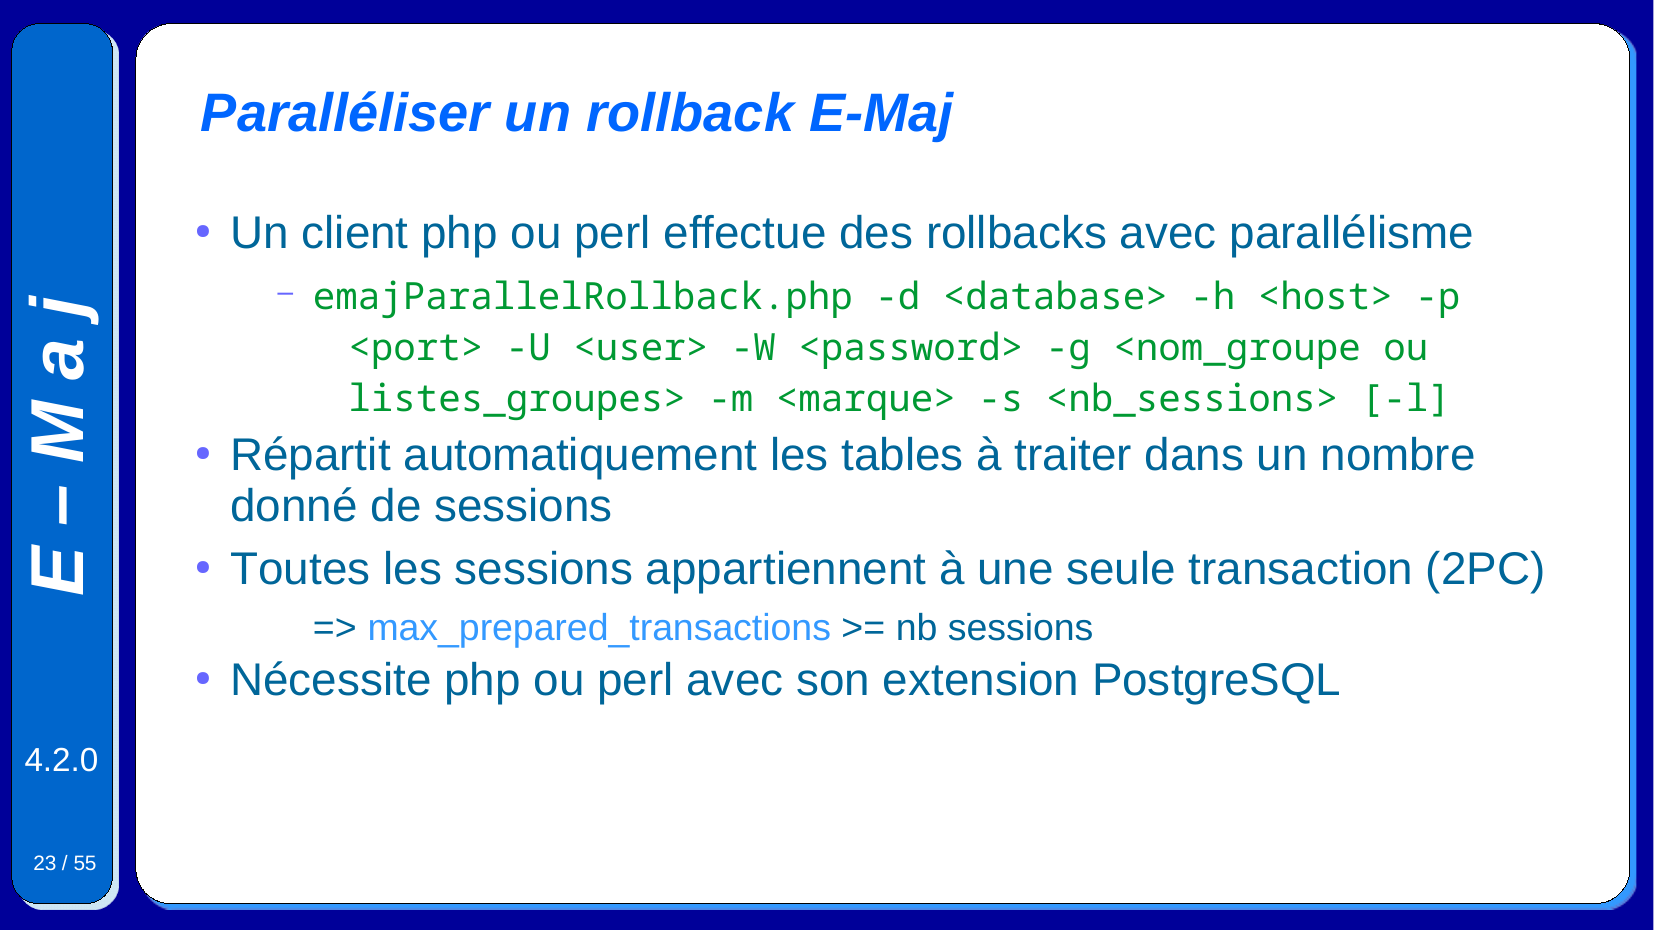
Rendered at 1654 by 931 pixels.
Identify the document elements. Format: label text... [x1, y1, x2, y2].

title Paralléliser un rollback E-Maj [200, 34, 1575, 191]
list Un client php ou perl effectue des rollbacks avec parallélisme emajParallelRollback.php -d <database> -h <host> -p <port> -U <user> -W <password> -g <nom_groupe ou listes_groupes> -m <marque> -s <nb_sessions> [-l] Répartit automatiquement les tables à traiter dans un nombre donné de sessions Toutes les sessions appartiennent à une seule transaction (2PC) => max_prepared_transactions >= nb sessions Nécessite php ou perl avec son extension PostgreSQL [177, 206, 1587, 827]
